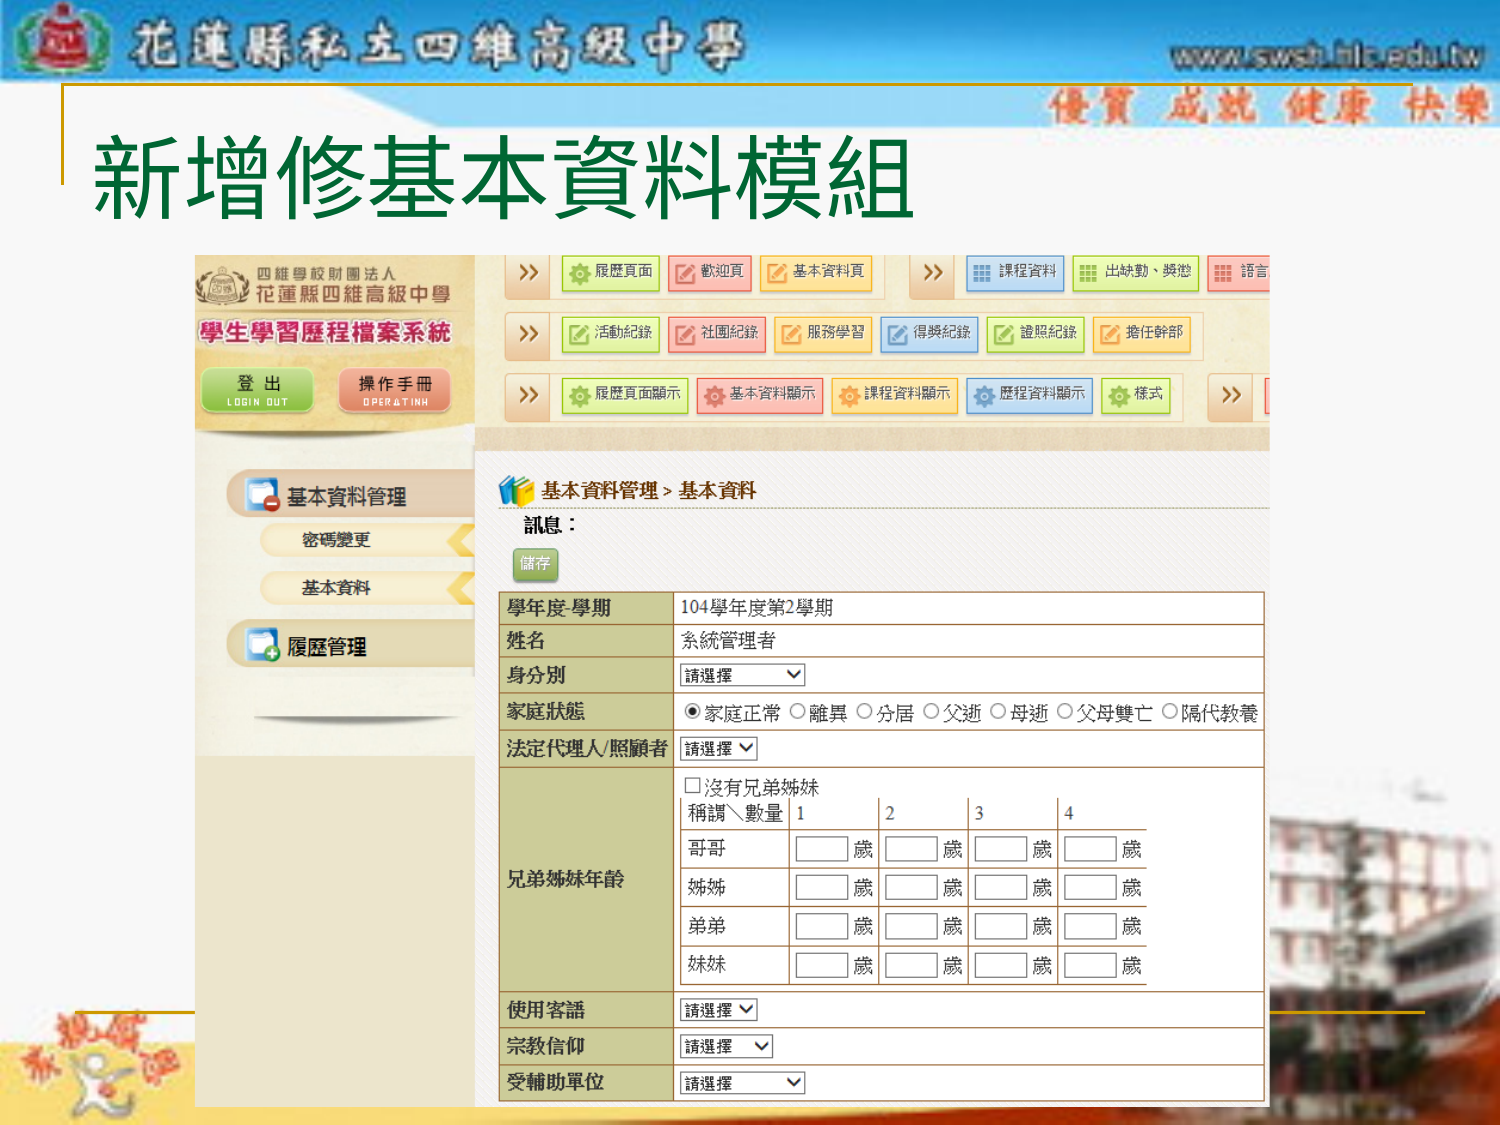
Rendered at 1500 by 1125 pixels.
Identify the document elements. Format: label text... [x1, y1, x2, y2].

picture [194, 255, 1270, 1107]
title 新增修基本資料模組 [76, 113, 1427, 301]
